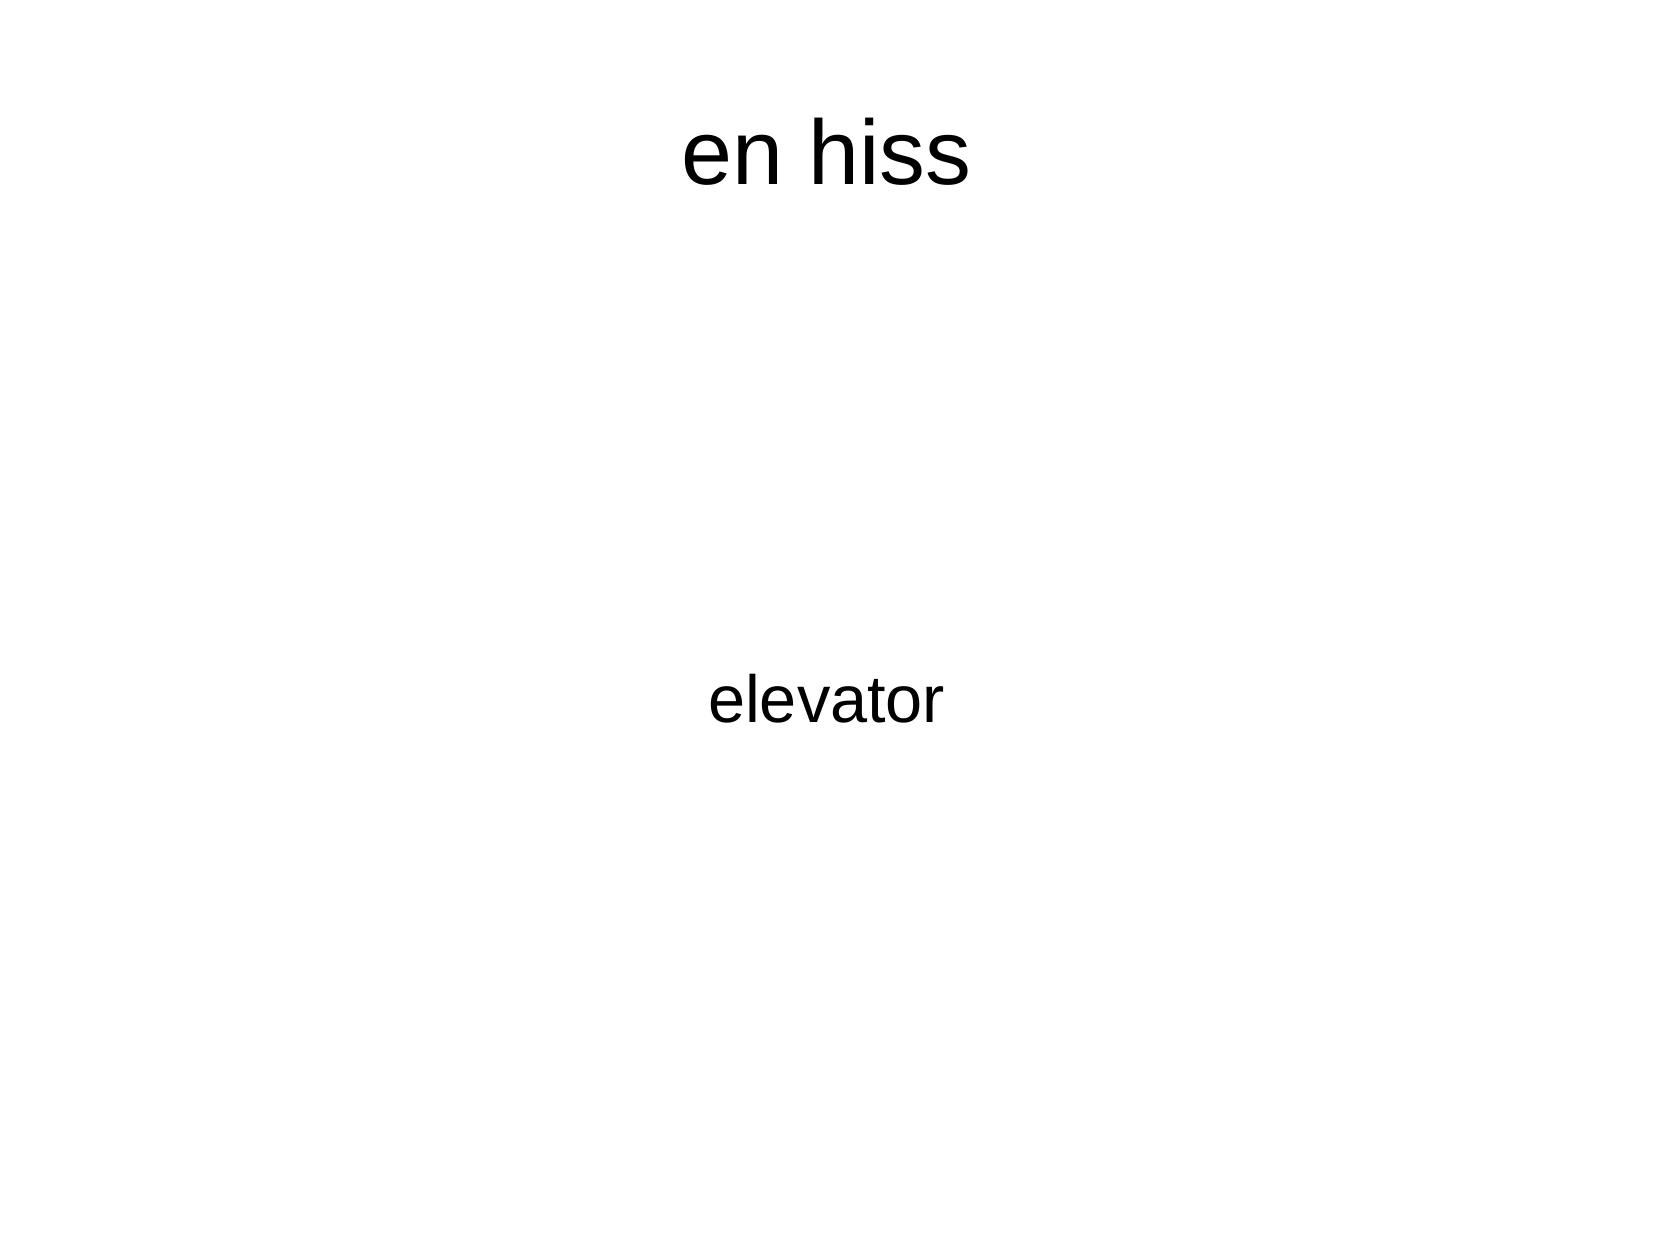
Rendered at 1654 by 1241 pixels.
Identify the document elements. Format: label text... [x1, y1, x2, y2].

subtitle elevator [82, 297, 1571, 1102]
title en hiss [82, 56, 1571, 250]
